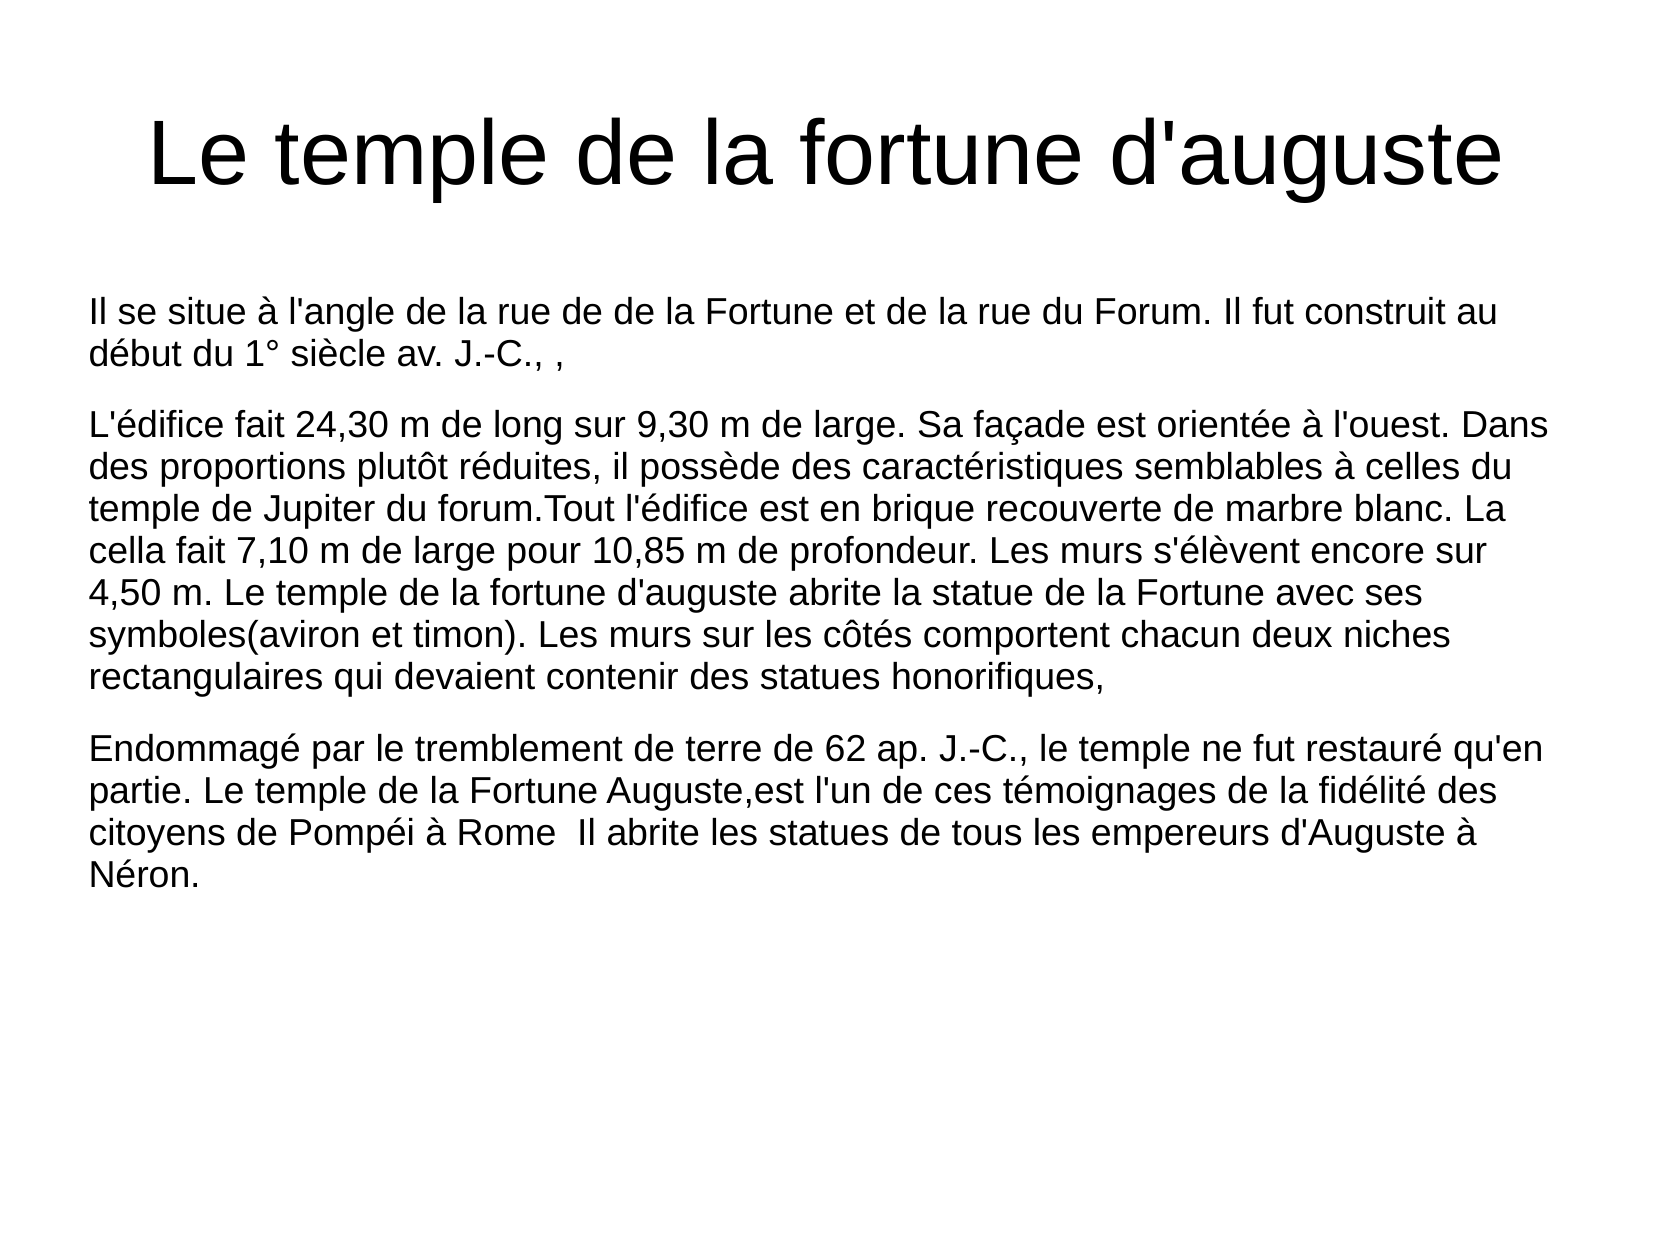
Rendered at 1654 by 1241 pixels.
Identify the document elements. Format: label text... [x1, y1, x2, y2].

title Le temple de la fortune d'auguste [82, 49, 1571, 257]
list Il se situe à l'angle de la rue de de la Fortune et de la rue du Forum. Il fut construit au début du 1° siècle av. J.-C., , L'édifice fait 24,30 m de long sur 9,30 m de large. Sa façade est orientée à l'ouest. Dans des proportions plutôt réduites, il possède des caractéristiques semblables à celles du temple de Jupiter du forum.Tout l'édifice est en brique recouverte de marbre blanc. La cella fait 7,10 m de large pour 10,85 m de profondeur. Les murs s'élèvent encore sur 4,50 m. Le temple de la fortune d'auguste abrite la statue de la Fortune avec ses symboles(aviron et timon). Les murs sur les côtés comportent chacun deux niches rectangulaires qui devaient contenir des statues honorifiques, Endommagé par le tremblement de terre de 62 ap. J.-C., le temple ne fut restauré qu'en partie. Le temple de la Fortune Auguste,est l'un de ces témoignages de la fidélité des citoyens de Pompéi à Rome Il abrite les statues de tous les empereurs d'Auguste à Néron. [88, 290, 1571, 1109]
